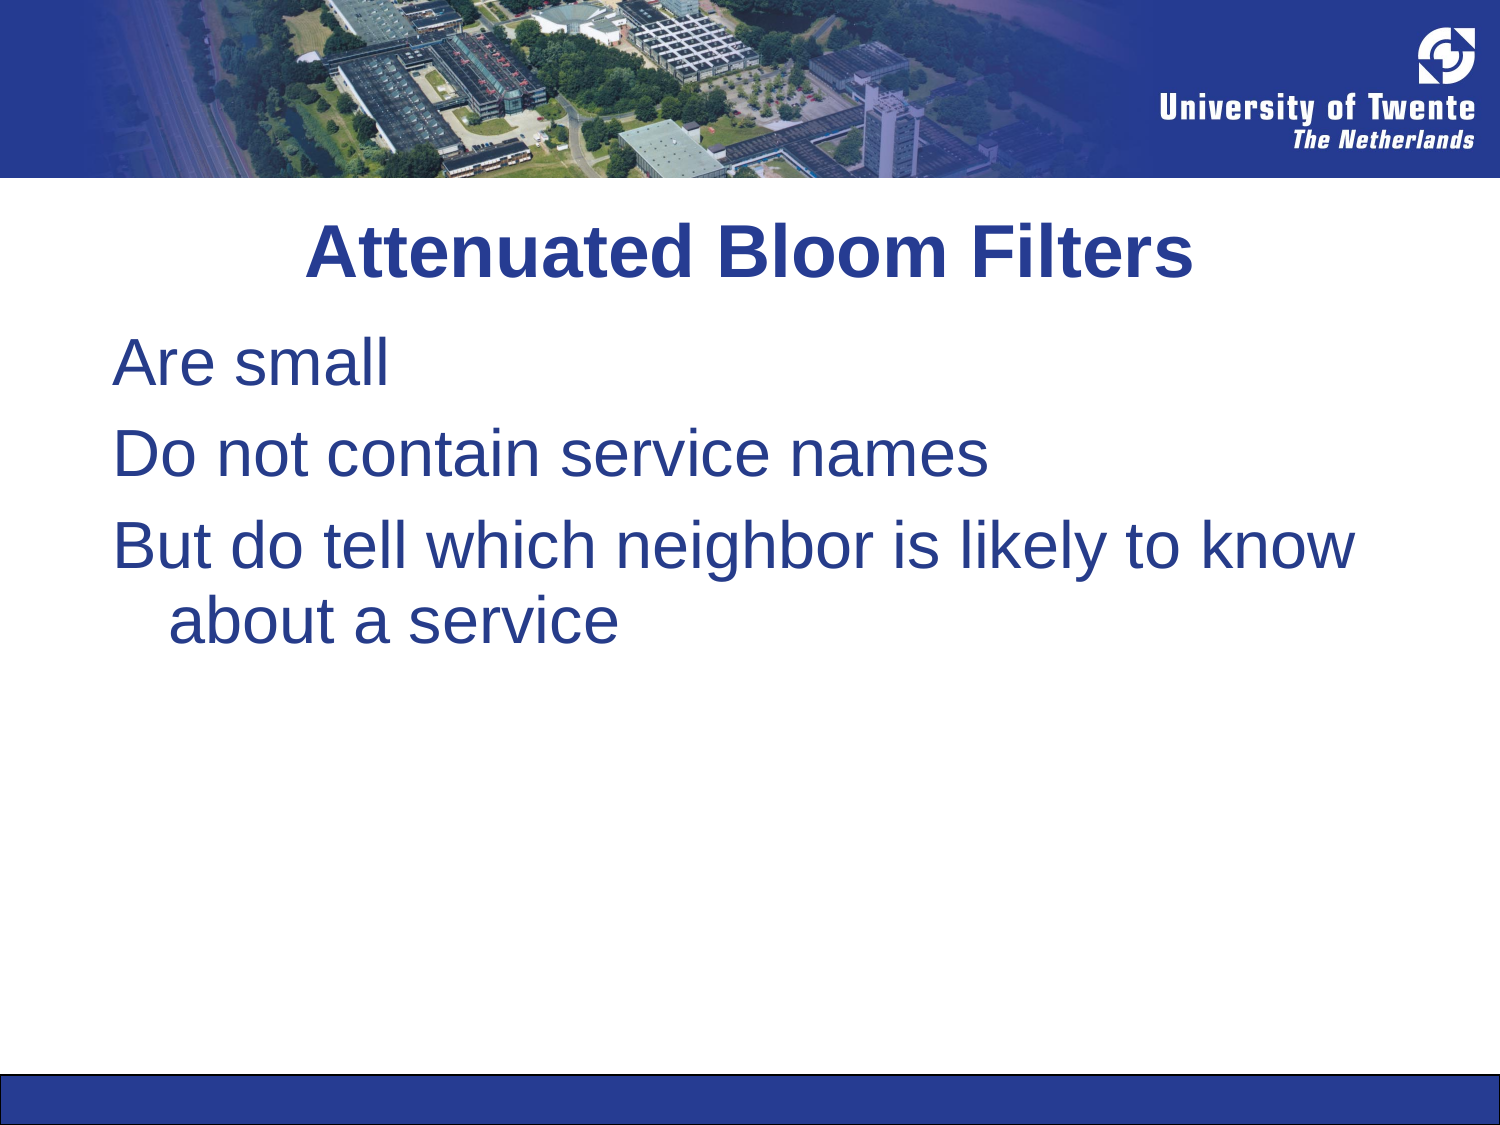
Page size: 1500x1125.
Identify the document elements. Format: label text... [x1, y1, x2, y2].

list Are small Do not contain service names But do tell which neighbor is likely to know about a service [112, 324, 1388, 1001]
picture [0, 0, 1500, 178]
title Attenuated Bloom Filters [112, 194, 1388, 308]
